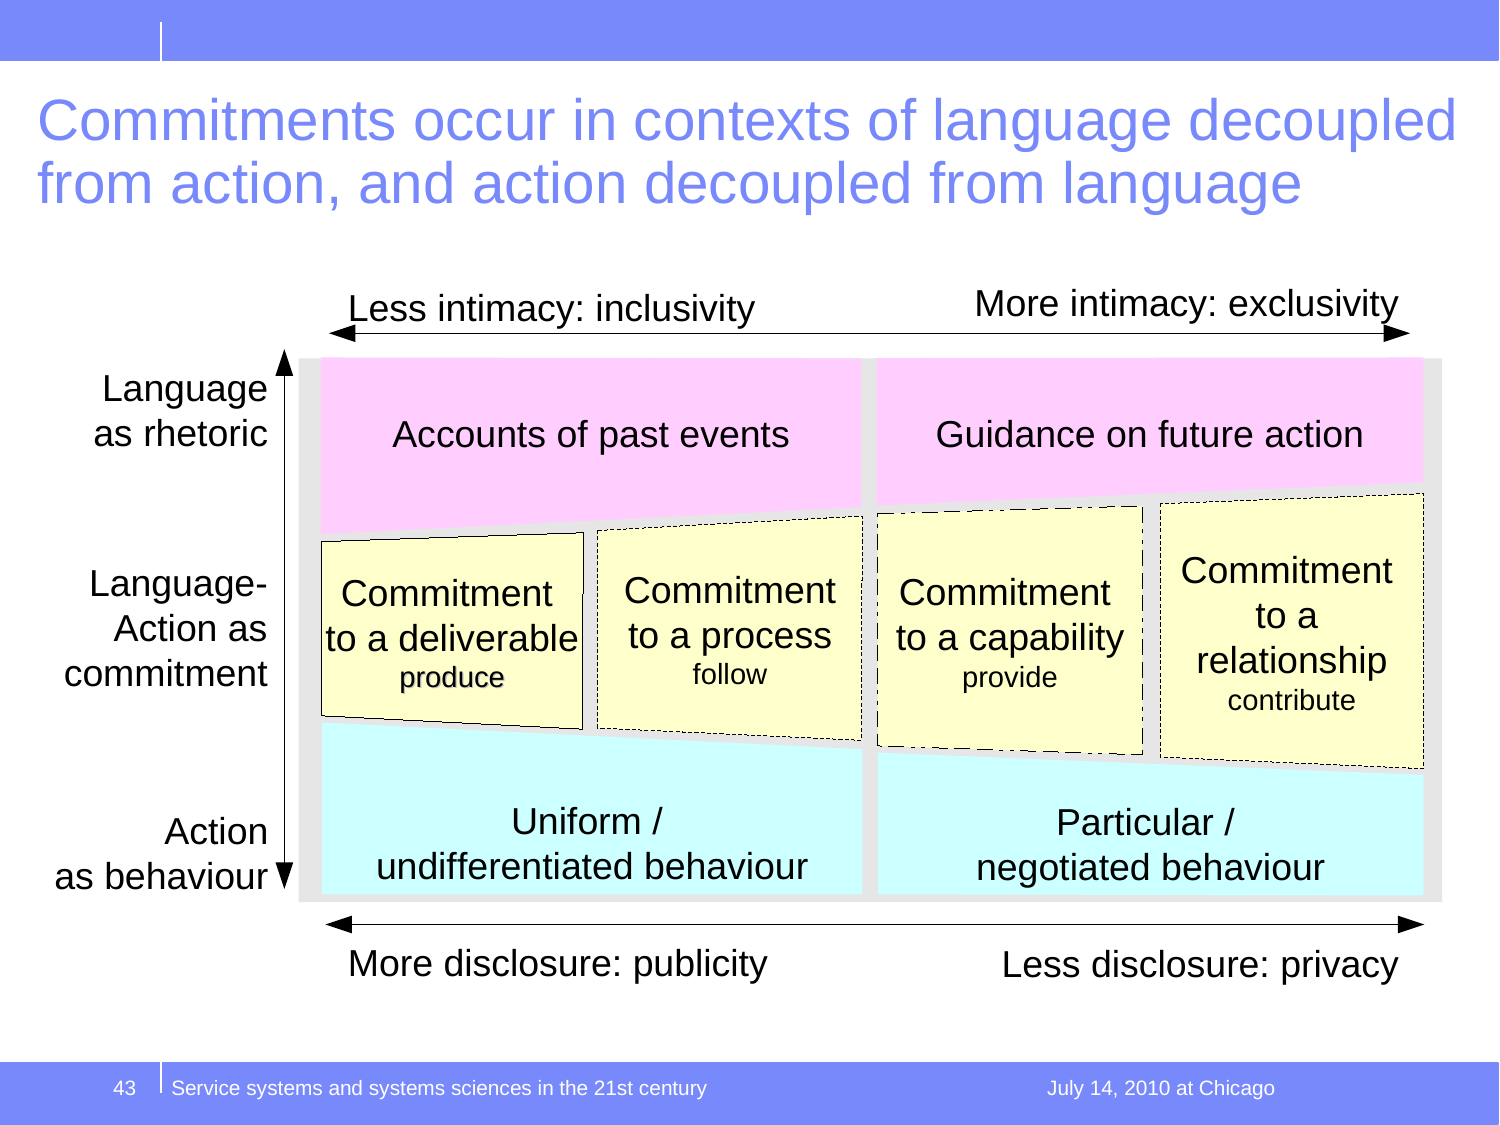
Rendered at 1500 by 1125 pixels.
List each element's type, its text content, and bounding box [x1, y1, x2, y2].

text_box Uniform / undifferentiated behaviour [322, 722, 863, 895]
text_box Less disclosure: privacy [912, 933, 1414, 993]
text_box Commitment to a process follow [597, 516, 863, 741]
text_box Commitment to a capability provide [877, 505, 1143, 755]
text_box More intimacy: exclusivity [925, 271, 1414, 332]
text_box Less intimacy: inclusivity [333, 276, 906, 337]
text_box Action as behaviour [24, 799, 283, 905]
text_box Guidance on future action [876, 357, 1424, 506]
text_box Language-Action as commitment [23, 551, 283, 702]
text_box Accounts of past events [320, 357, 862, 535]
text_box Particular / negotiated behaviour [877, 752, 1424, 896]
text_box [298, 358, 1443, 903]
text_box More disclosure: publicity [333, 932, 912, 992]
text_box Commitment to a relationship contribute [1160, 493, 1424, 769]
text_box Language as rhetoric [24, 356, 283, 462]
title Commitments occur in contexts of language decoupled from action, and action decoupled from language [37, 90, 1463, 216]
text_box Commitment to a deliverable produce [321, 532, 584, 730]
